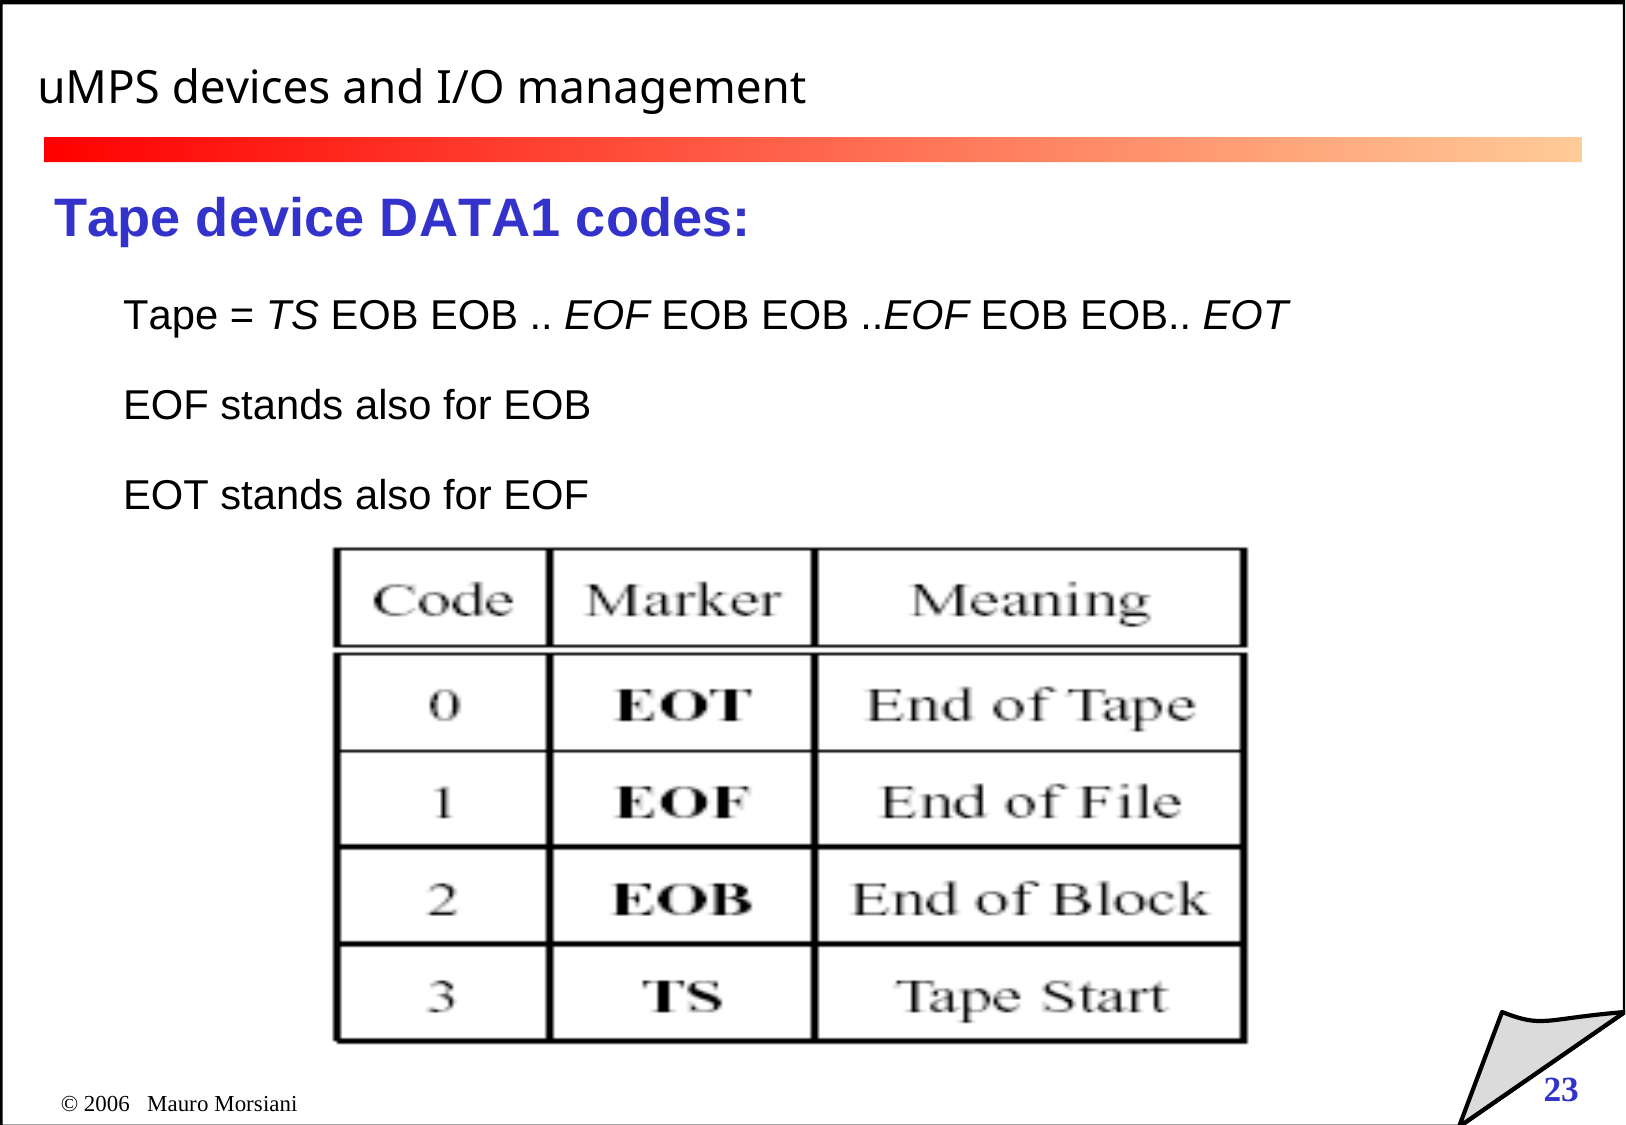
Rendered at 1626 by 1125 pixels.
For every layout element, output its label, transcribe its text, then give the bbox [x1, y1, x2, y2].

picture [316, 595, 1260, 1055]
list Tape device DATA1 codes: Tape = TS EOB EOB .. EOF EOB EOB ..EOF EOB EOB.. EOT EOF stands also for EOB EOT stands also for EOF [54, 187, 1557, 595]
title uMPS devices and I/O management [37, 44, 1587, 130]
